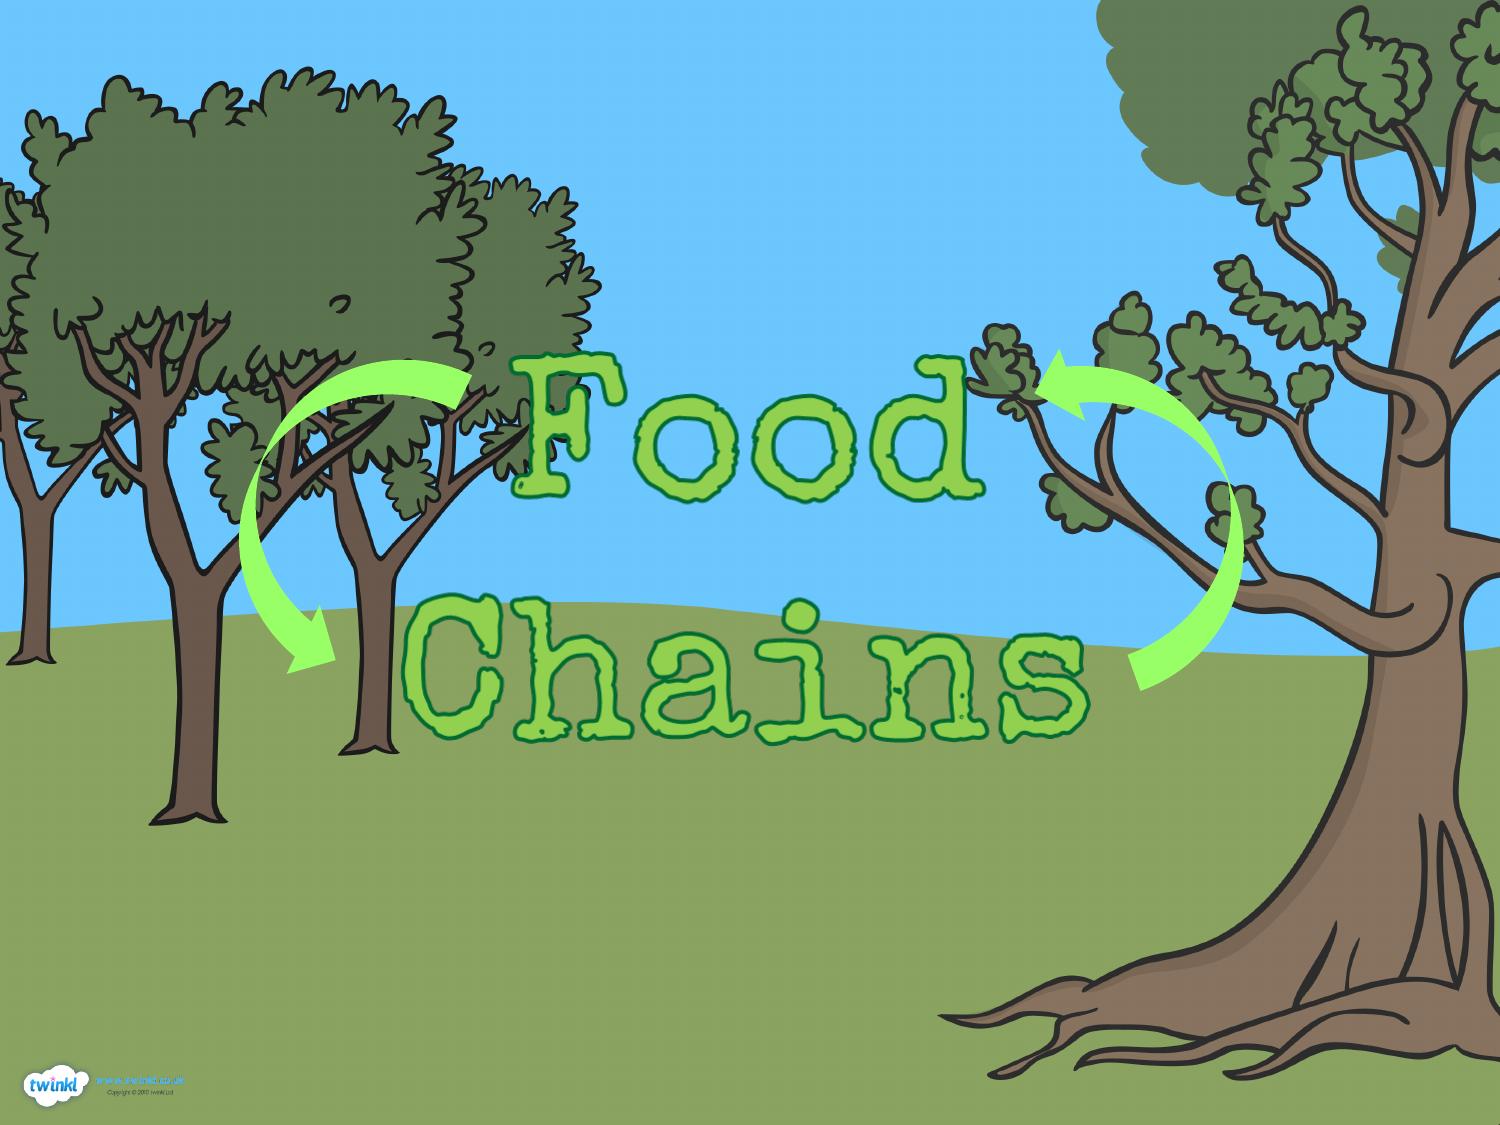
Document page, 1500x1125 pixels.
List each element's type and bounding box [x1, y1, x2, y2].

picture [159, 319, 1330, 820]
picture [17, 1058, 184, 1113]
